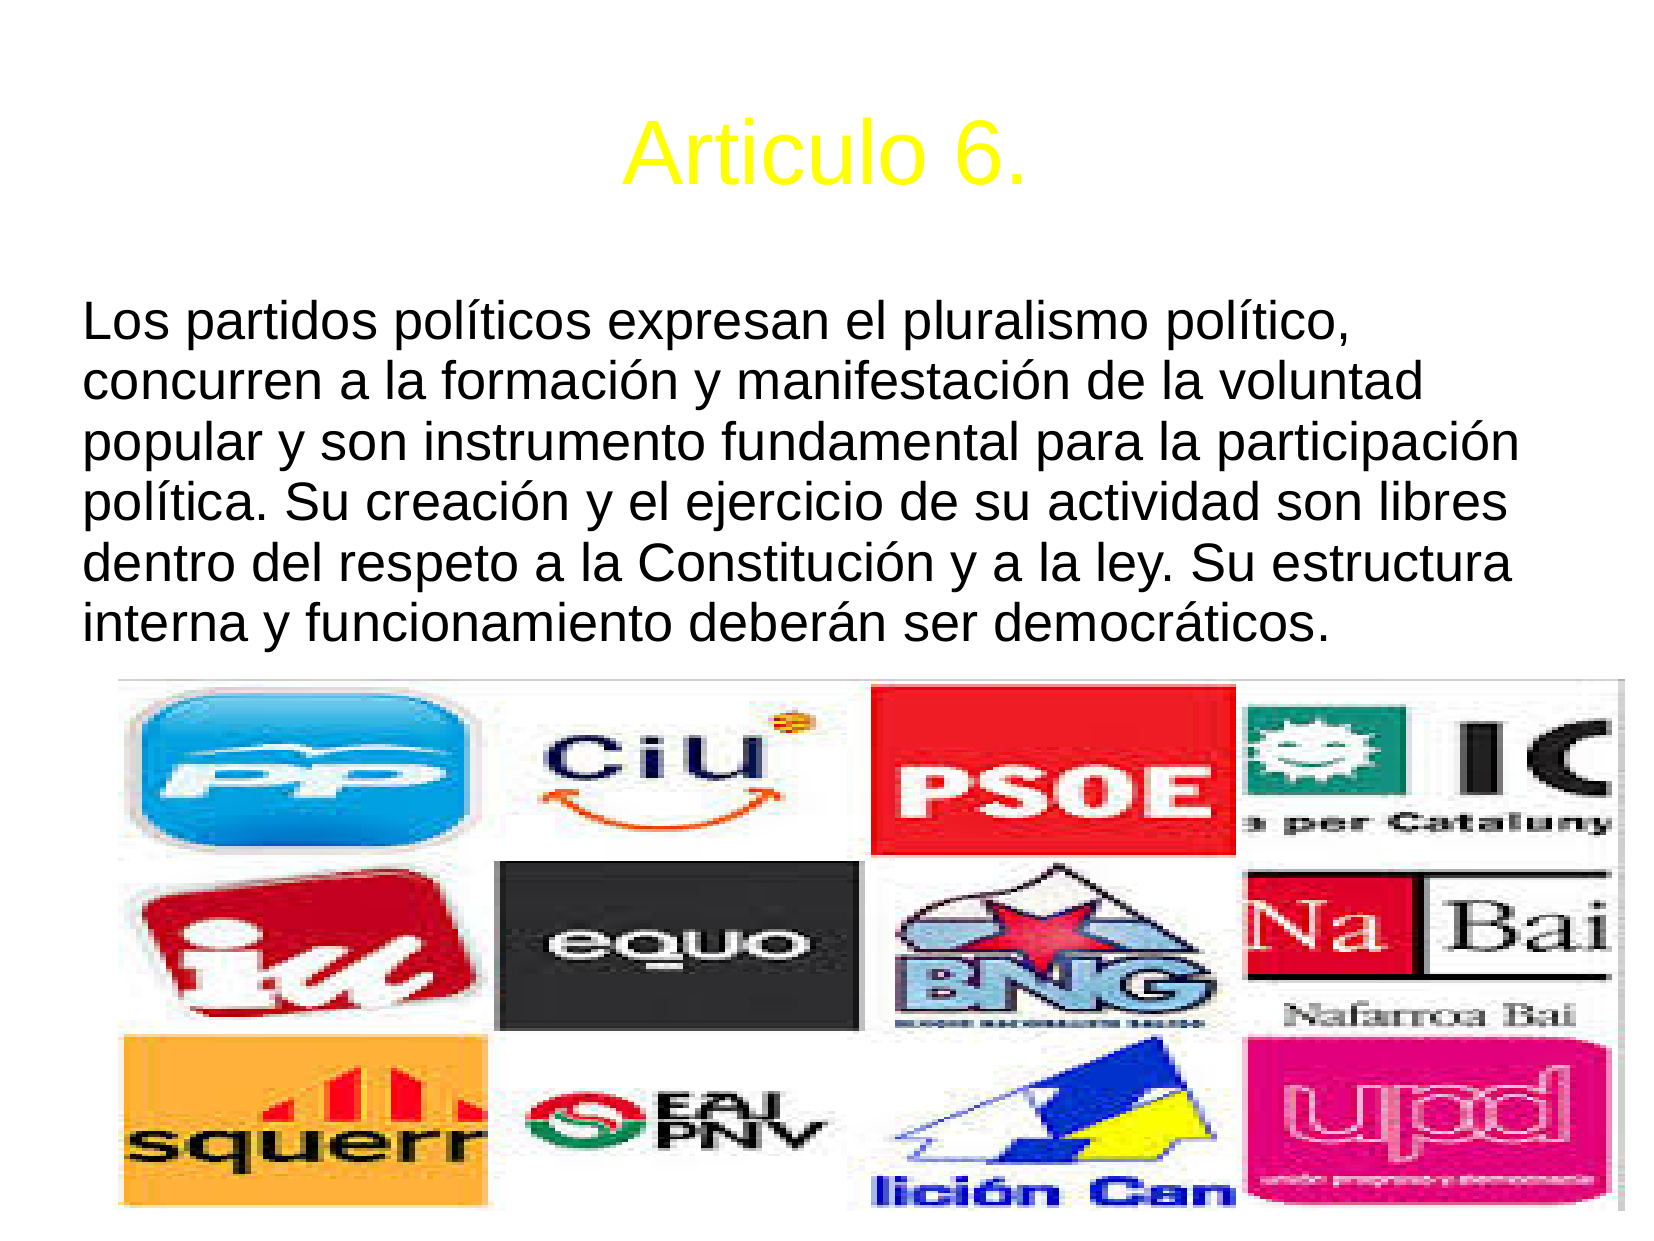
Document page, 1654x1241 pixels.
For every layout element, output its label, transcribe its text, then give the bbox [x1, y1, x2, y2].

picture [118, 679, 1625, 1211]
list Los partidos políticos expresan el pluralismo político, concurren a la formación y manifestación de la voluntad popular y son instrumento fundamental para la participación política. Su creación y el ejercicio de su actividad son libres dentro del respeto a la Constitución y a la ley. Su estructura interna y funcionamiento deberán ser democráticos. [82, 290, 1571, 1109]
title Articulo 6. [82, 49, 1571, 257]
